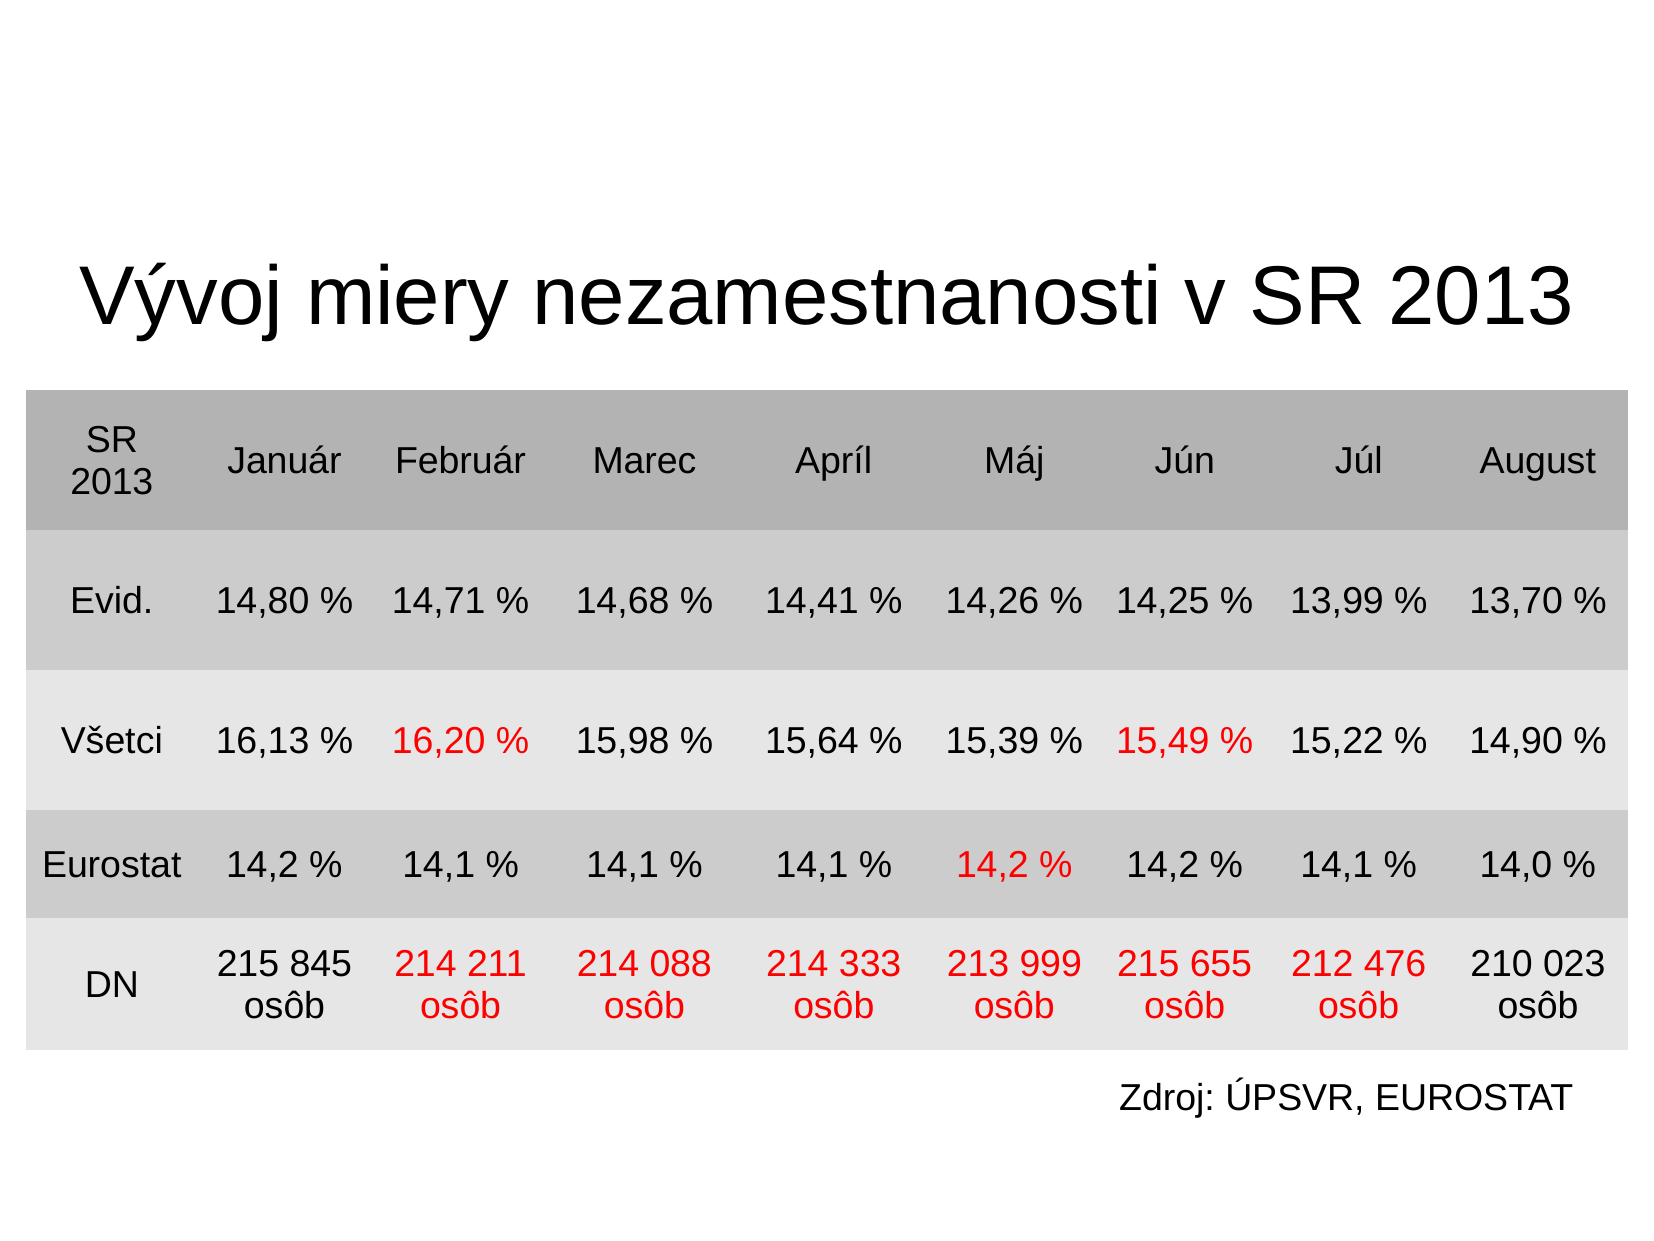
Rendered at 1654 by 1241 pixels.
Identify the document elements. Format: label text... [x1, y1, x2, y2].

table_cell 14,1 % [739, 810, 928, 918]
table_cell 15,49 % [1100, 670, 1269, 810]
table_cell 214 333 osôb [739, 918, 928, 1050]
table_cell 15,64 % [739, 670, 928, 810]
table_cell Evid. [26, 530, 198, 670]
table_cell 213 999 osôb [928, 918, 1100, 1050]
table_header Jún [1100, 390, 1269, 530]
table_cell Eurostat [26, 810, 198, 918]
table_cell 15,98 % [550, 670, 739, 810]
table_cell 14,90 % [1448, 670, 1628, 810]
table_cell 14,0 % [1448, 810, 1628, 918]
table_header August [1448, 390, 1628, 530]
text_box Zdroj: ÚPSVR, EUROSTAT [1104, 1068, 1613, 1126]
table_header Apríl [739, 390, 928, 530]
table_cell 214 211 osôb [371, 918, 550, 1050]
table_cell 14,80 % [198, 530, 371, 670]
table_cell 14,1 % [371, 810, 550, 918]
table_cell 210 023 osôb [1448, 918, 1628, 1050]
table_cell 14,25 % [1100, 530, 1269, 670]
table_cell 14,71 % [371, 530, 550, 670]
table_header SR 2013 [26, 390, 198, 530]
table_cell 14,2 % [1100, 810, 1269, 918]
table_cell 14,68 % [550, 530, 739, 670]
table_cell 214 088 osôb [550, 918, 739, 1050]
table_cell 212 476 osôb [1269, 918, 1448, 1050]
table_cell 13,99 % [1269, 530, 1448, 670]
table_cell 14,2 % [928, 810, 1100, 918]
table_cell 15,22 % [1269, 670, 1448, 810]
table_cell DN [26, 918, 198, 1050]
table_cell 14,2 % [198, 810, 371, 918]
subtitle Vývoj miery nezamestnanosti v SR 2013 [59, 41, 1595, 390]
table_cell 14,26 % [928, 530, 1100, 670]
table_header Marec [550, 390, 739, 530]
table_cell 15,39 % [928, 670, 1100, 810]
table_cell 16,20 % [371, 670, 550, 810]
table_cell 215 655 osôb [1100, 918, 1269, 1050]
table_cell 13,70 % [1448, 530, 1628, 670]
table_header Júl [1269, 390, 1448, 530]
table_cell 16,13 % [198, 670, 371, 810]
table_cell 14,41 % [739, 530, 928, 670]
table_header Január [198, 390, 371, 530]
table_cell 215 845 osôb [198, 918, 371, 1050]
table_header Máj [928, 390, 1100, 530]
table_cell 14,1 % [1269, 810, 1448, 918]
table_cell Všetci [26, 670, 198, 810]
table_header Február [371, 390, 550, 530]
table_cell 14,1 % [550, 810, 739, 918]
